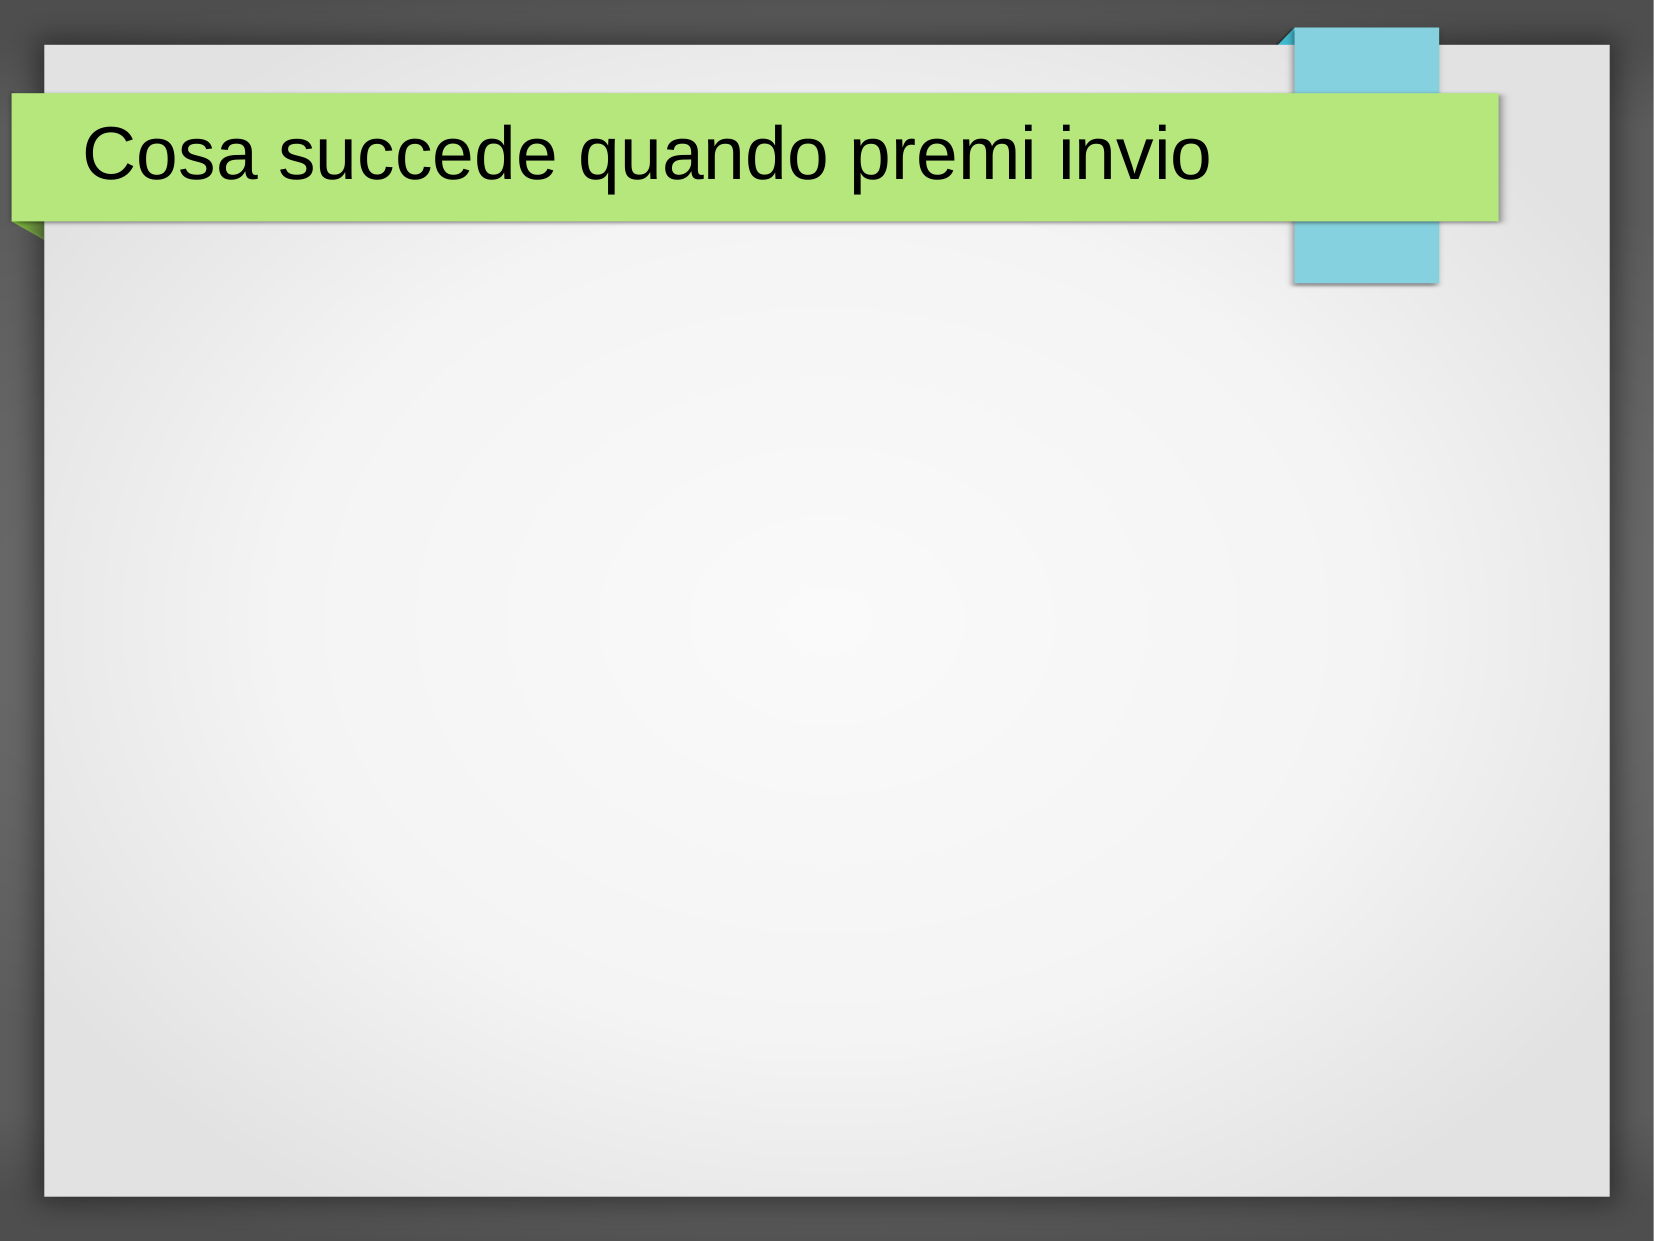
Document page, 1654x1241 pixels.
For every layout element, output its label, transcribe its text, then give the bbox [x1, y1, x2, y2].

title Cosa succede quando premi invio [82, 94, 1264, 213]
picture [0, 0, 1654, 1241]
